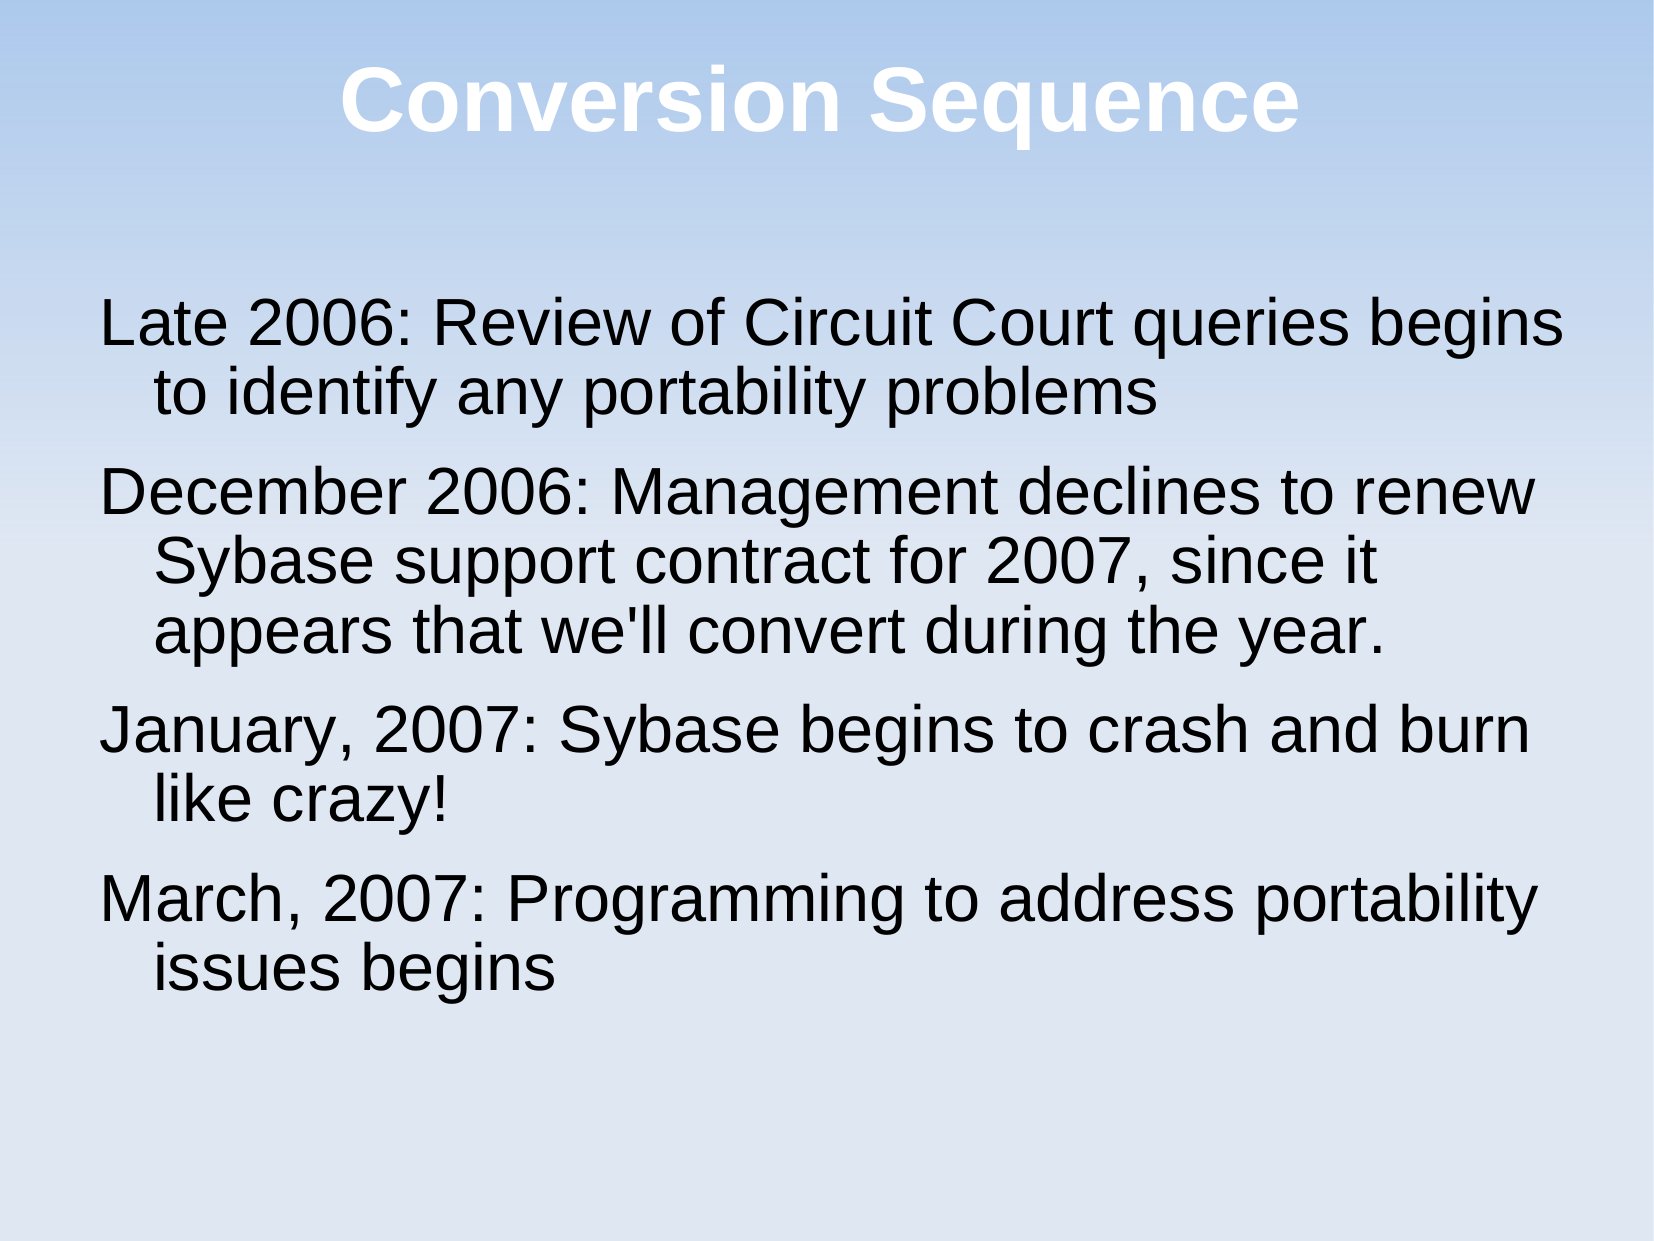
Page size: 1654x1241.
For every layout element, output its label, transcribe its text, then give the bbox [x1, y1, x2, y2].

list Late 2006: Review of Circuit Court queries begins to identify any portability problems December 2006: Management declines to renew Sybase support contract for 2007, since it appears that we'll convert during the year. January, 2007: Sybase begins to crash and burn like crazy! March, 2007: Programming to address portability issues begins [82, 290, 1571, 1094]
picture [0, 0, 1654, 1241]
title Conversion Sequence [76, 7, 1565, 200]
